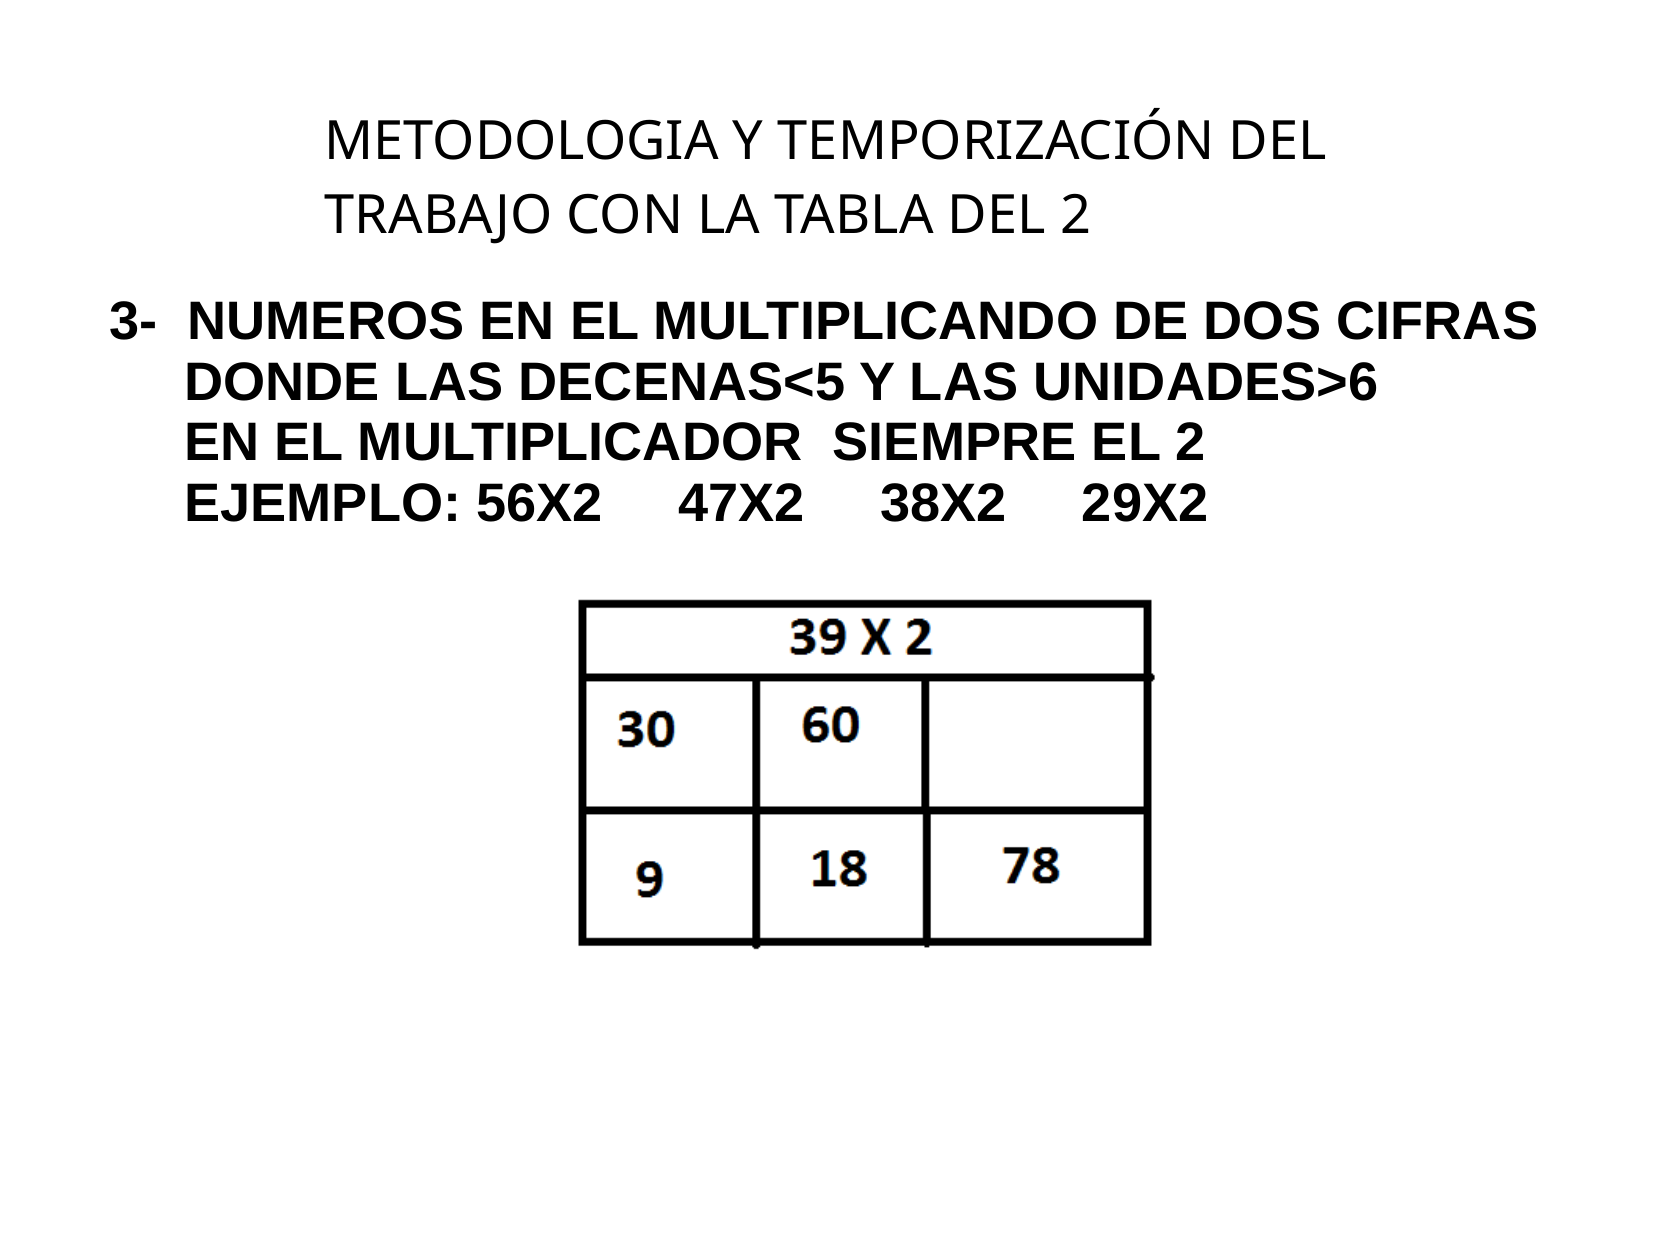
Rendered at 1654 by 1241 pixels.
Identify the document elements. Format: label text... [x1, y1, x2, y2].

text_box METODOLOGIA Y TEMPORIZACIÓN DEL TRABAJO CON LA TABLA DEL 2 [309, 94, 1371, 255]
picture [571, 594, 1158, 957]
text_box 3- NUMEROS EN EL MULTIPLICANDO DE DOS CIFRAS DONDE LAS DECENAS<5 Y LAS UNIDADES>6 EN EL MULTIPLICADOR SIEMPRE EL 2 EJEMPLO: 56X2 47X2 38X2 29X2 [94, 283, 1601, 609]
